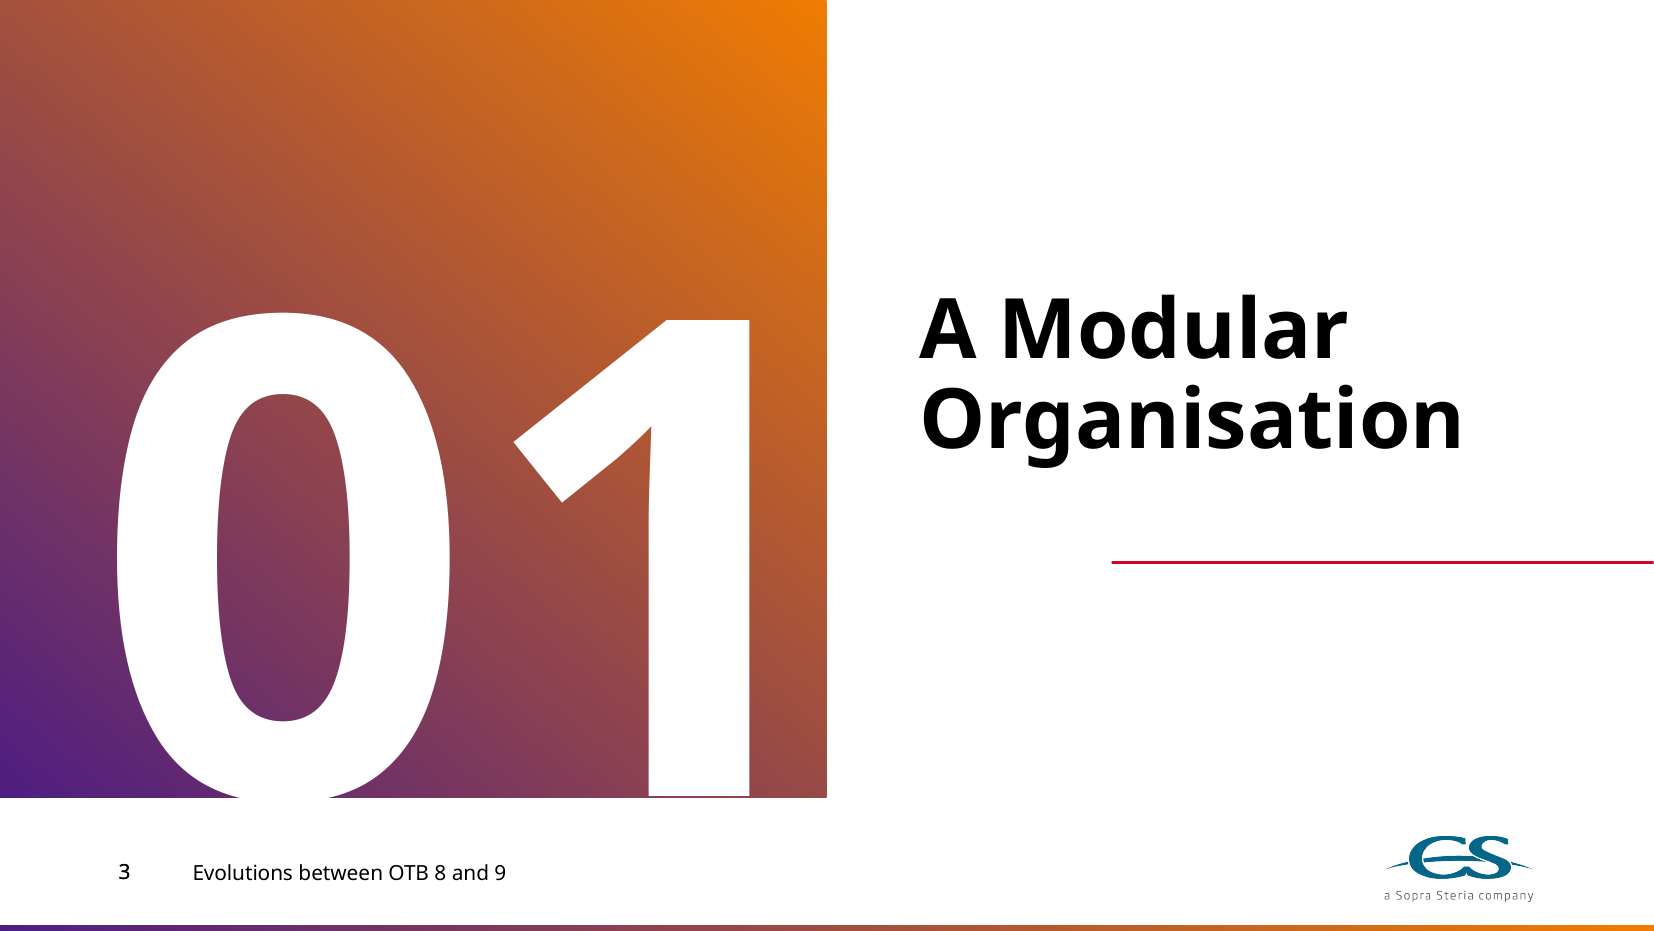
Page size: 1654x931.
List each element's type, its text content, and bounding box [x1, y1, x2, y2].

footer Evolutions between OTB 8 and 9 [192, 862, 667, 883]
list 01 [0, 129, 857, 798]
list A Modular Organisation [919, 286, 1555, 446]
picture [1363, 814, 1555, 921]
